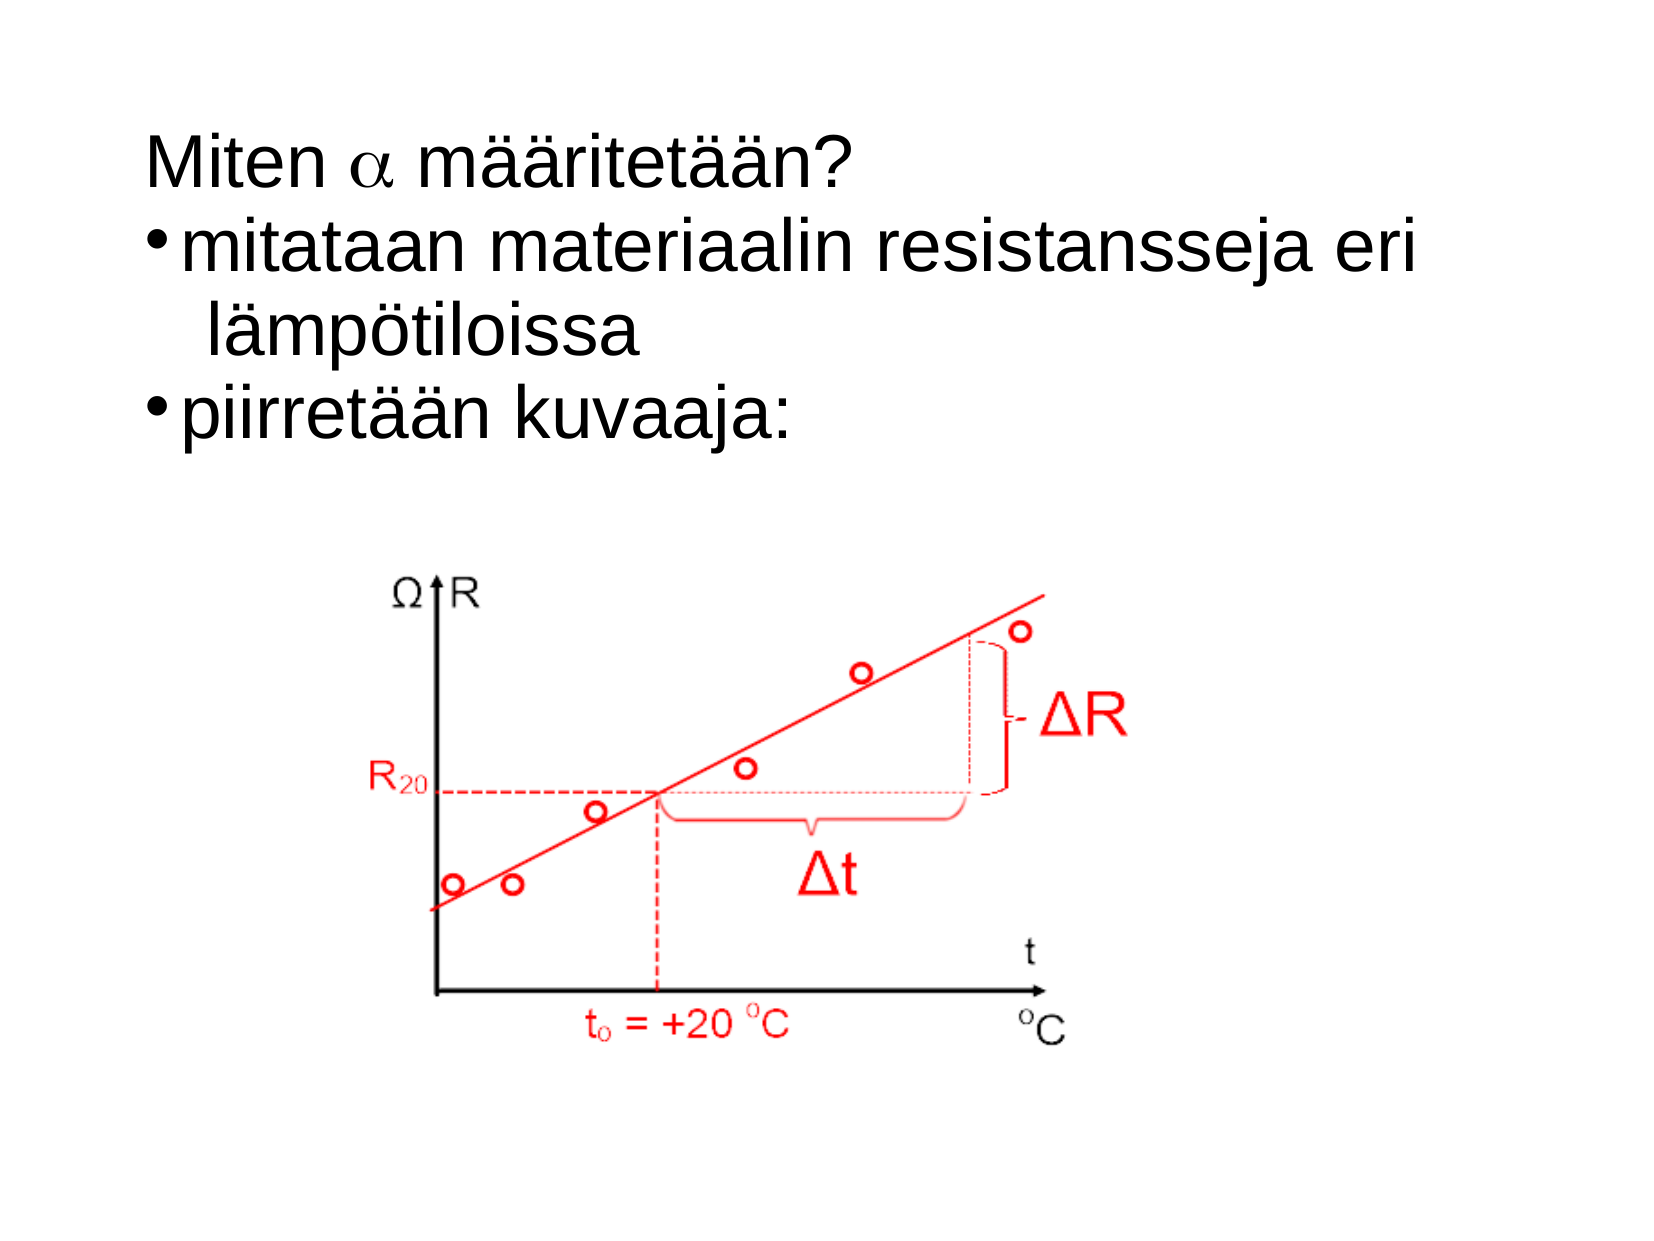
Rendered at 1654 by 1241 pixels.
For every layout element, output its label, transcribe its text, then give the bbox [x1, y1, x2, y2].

picture [342, 531, 1155, 1077]
text_box Miten  määritetään? mitataan materiaalin resistansseja eri lämpötiloissa piirretään kuvaaja: [129, 113, 1501, 721]
